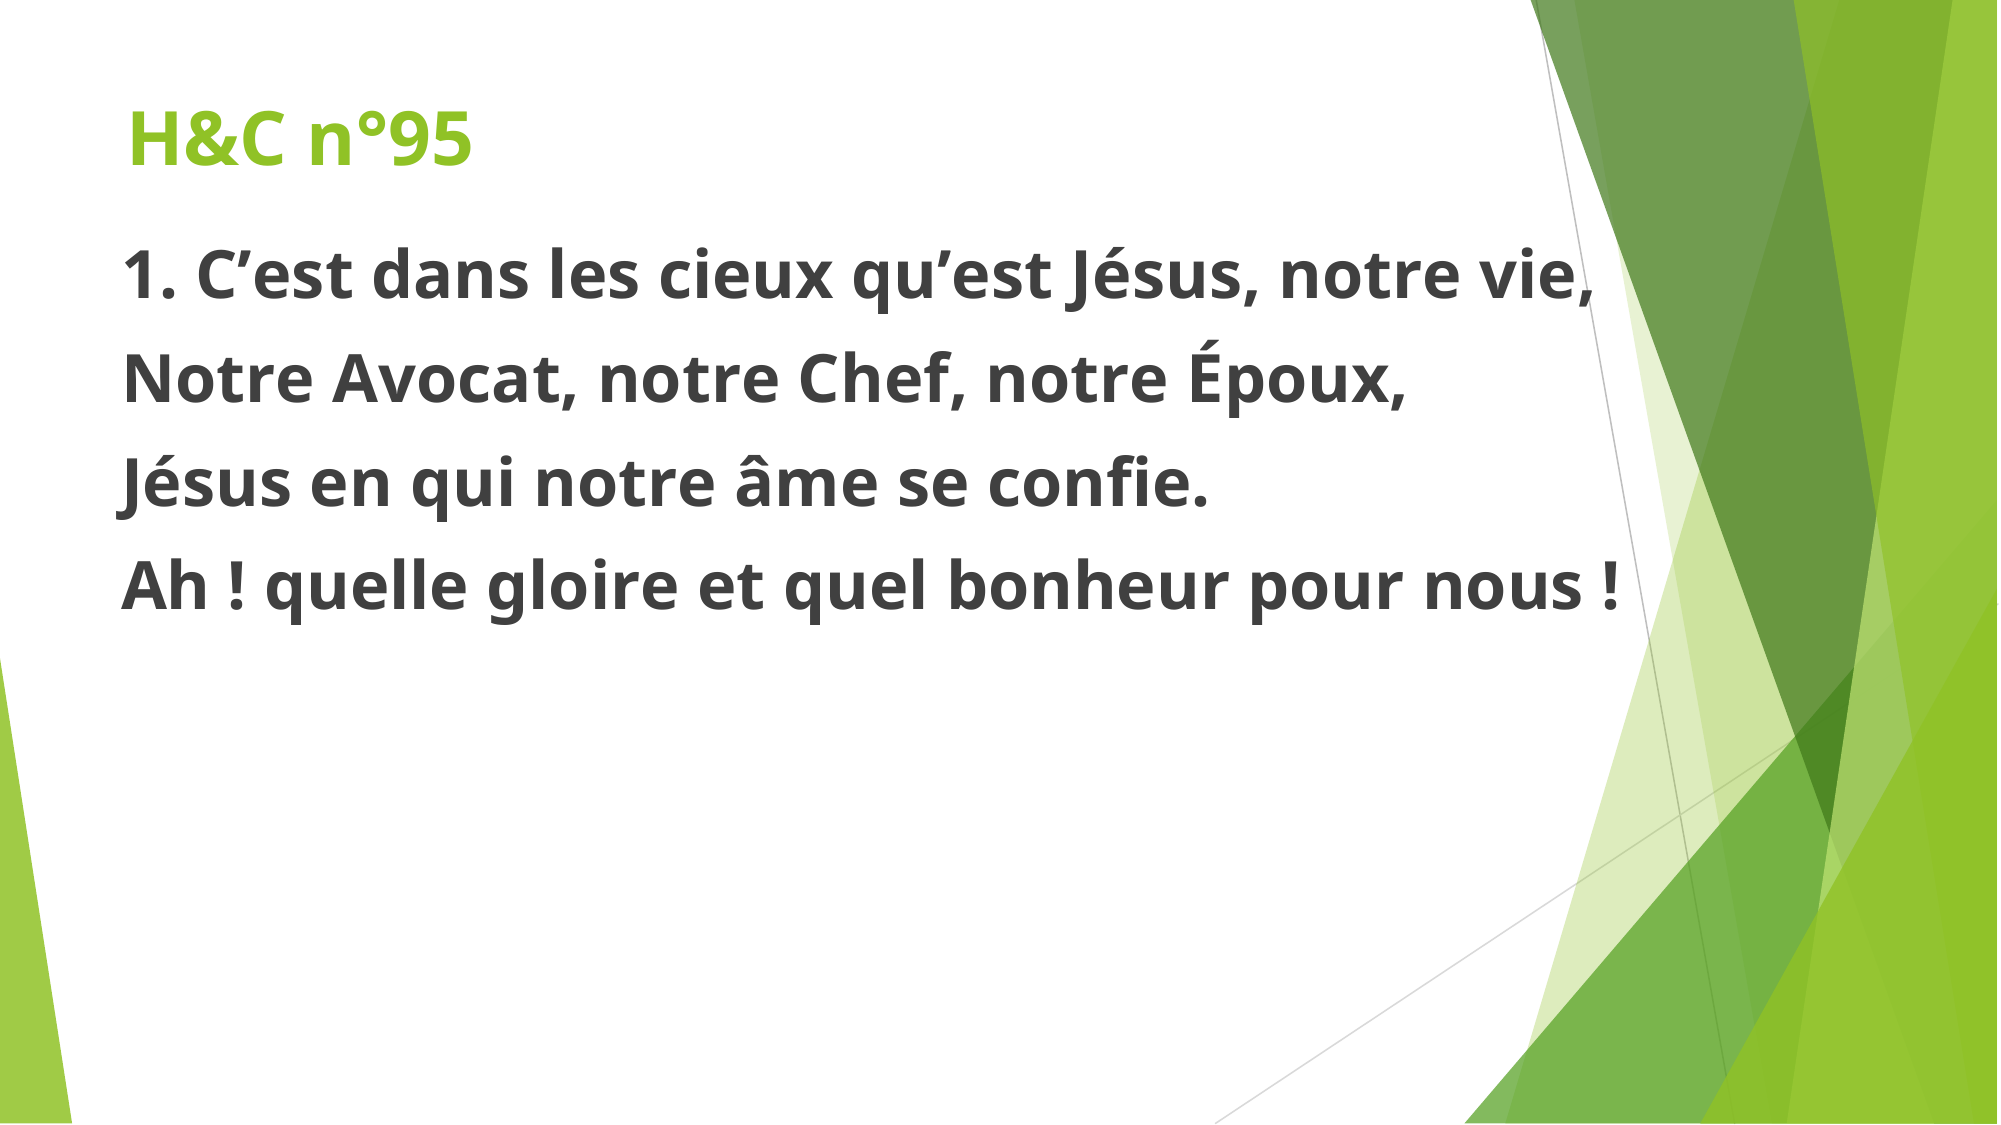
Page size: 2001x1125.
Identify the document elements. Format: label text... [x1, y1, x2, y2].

text_box 1. C’est dans les cieux qu’est Jésus, notre vie, Notre Avocat, notre Chef, notre Époux, Jésus en qui notre âme se confie. Ah ! quelle gloire et quel bonheur pour nous ! [106, 212, 1973, 1037]
text_box H&C n°95 [111, 82, 1522, 201]
